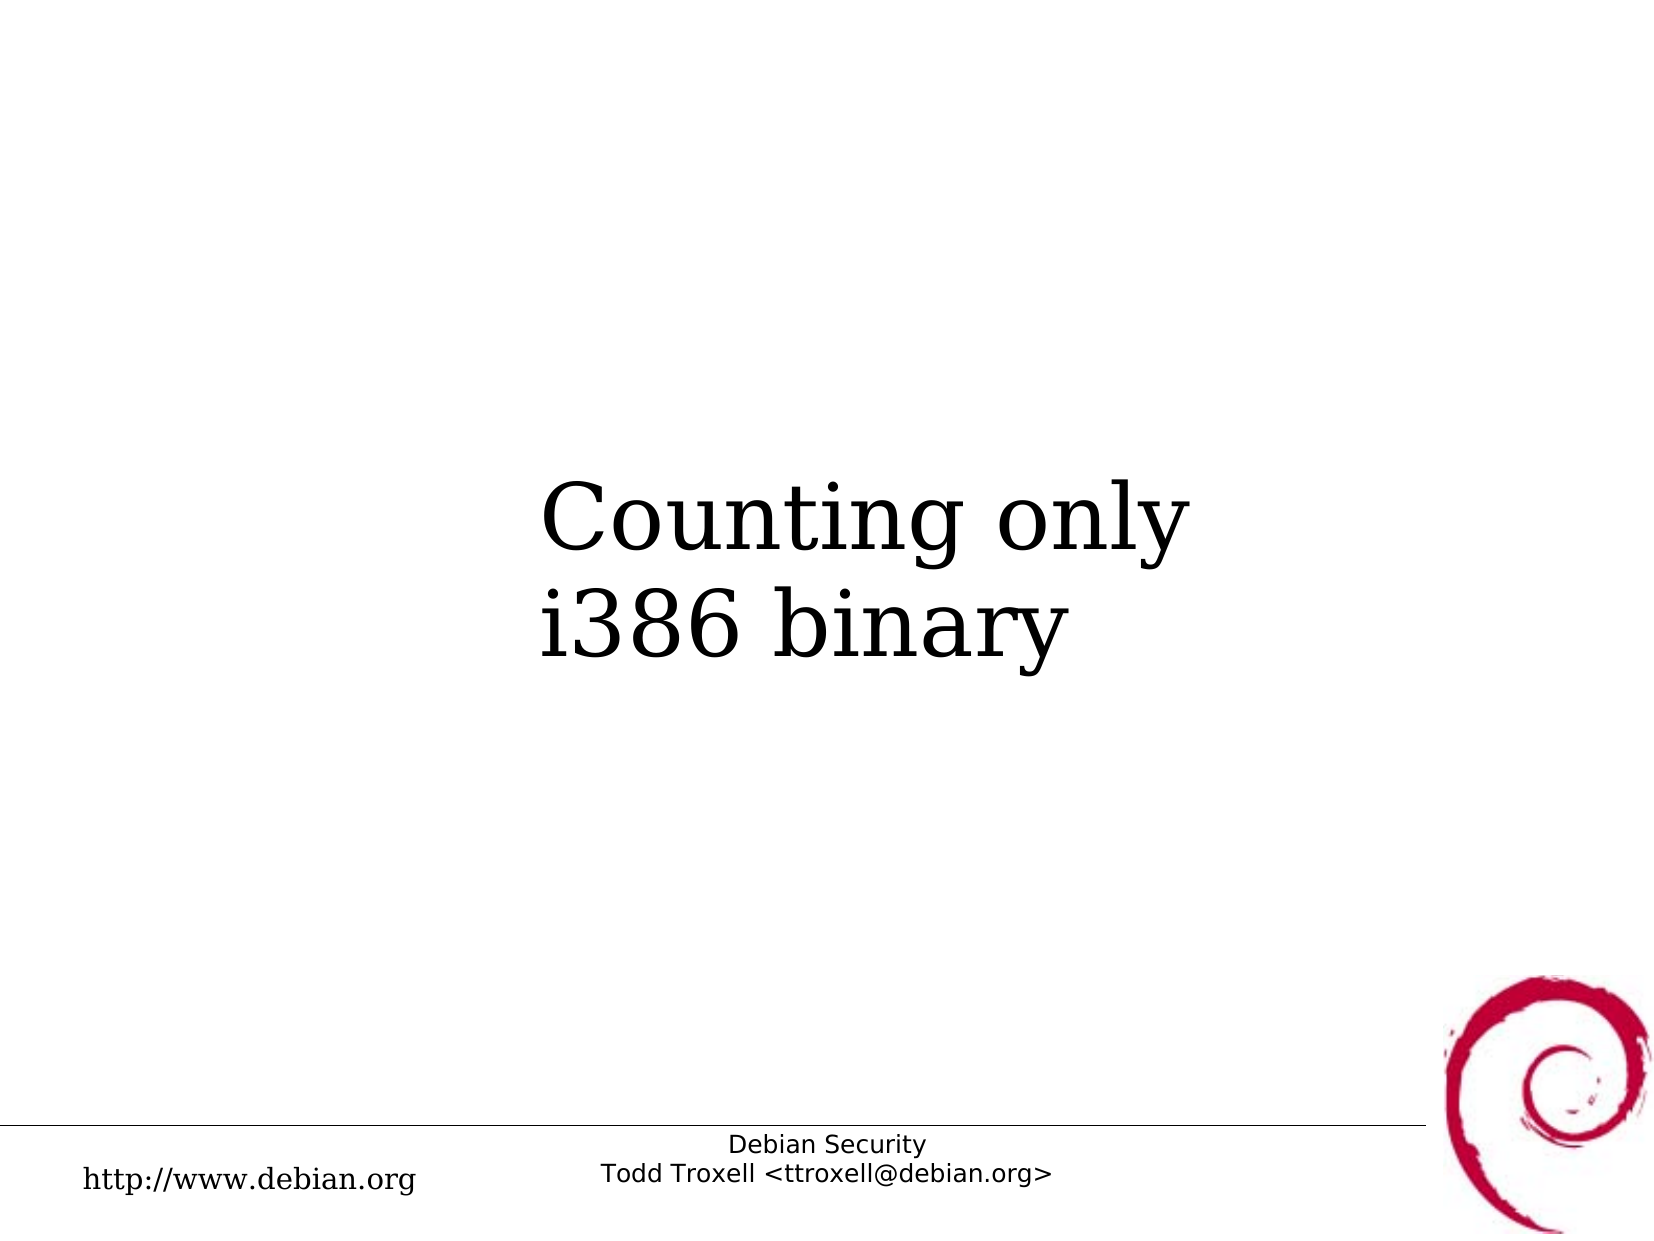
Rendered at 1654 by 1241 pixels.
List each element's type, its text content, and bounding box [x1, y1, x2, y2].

picture [1443, 975, 1654, 1234]
text_box Counting only i386 binary [525, 457, 1238, 686]
